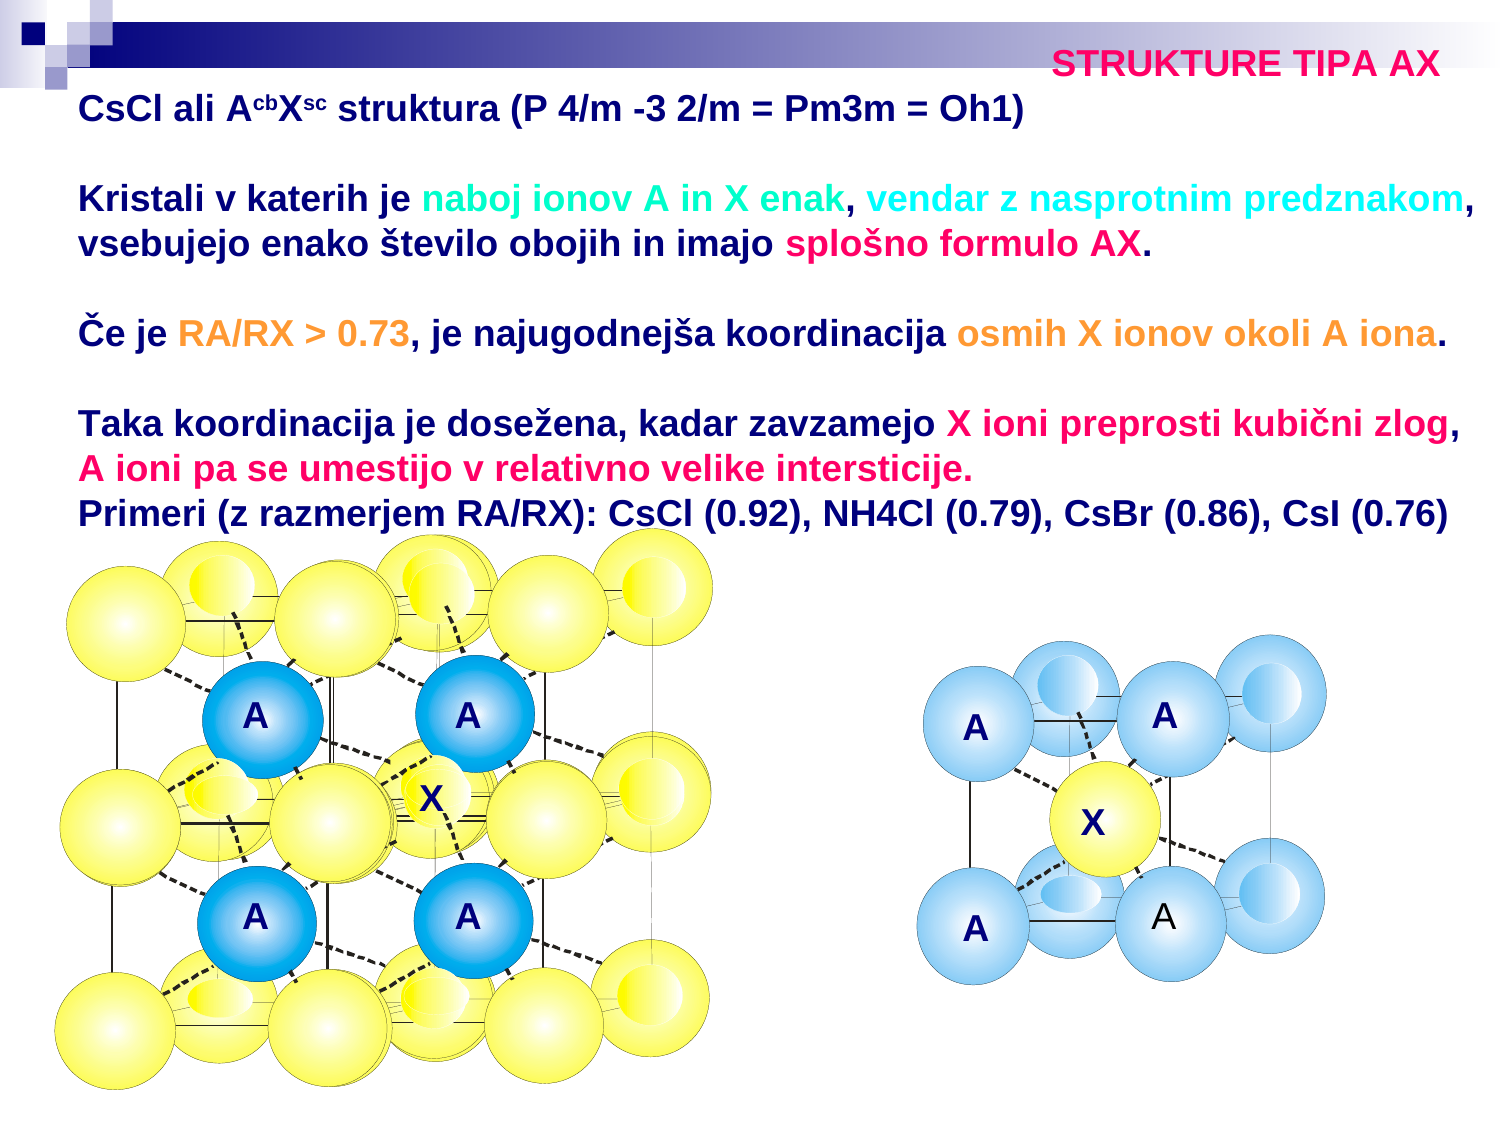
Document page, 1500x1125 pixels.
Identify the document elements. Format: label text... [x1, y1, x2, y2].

chart [915, 633, 1329, 988]
text_box A [947, 695, 1005, 756]
text_box A [439, 884, 497, 946]
text_box X [1065, 790, 1121, 851]
text_box STRUKTURE TIPA AX CsCl ali AcbXsc struktura (P 4/m -3 2/m = Pm3m = Oh1) Kristali v katerih je naboj ionov A in X enak, vendar z nasprotnim predznakom, vsebujejo enako število obojih in imajo splošno formulo AX. Če je RA/RX > 0.73, je najugodnejša koordinacija osmih X ionov okoli A iona. Taka koordinacija je dosežena, kadar zavzamejo X ioni preprosti kubični zlog, A ioni pa se umestijo v relativno velike intersticije. Primeri (z razmerjem RA/RX): CsCl (0.92), NH4Cl (0.79), CsBr (0.86), CsI (0.76) [63, 30, 1500, 587]
text_box A [439, 683, 497, 745]
text_box A [1136, 884, 1192, 946]
chart [53, 527, 715, 1092]
text_box A [227, 884, 285, 946]
text_box X [404, 766, 460, 828]
text_box A [947, 896, 1005, 958]
text_box A [1136, 683, 1194, 745]
text_box A [227, 683, 285, 745]
